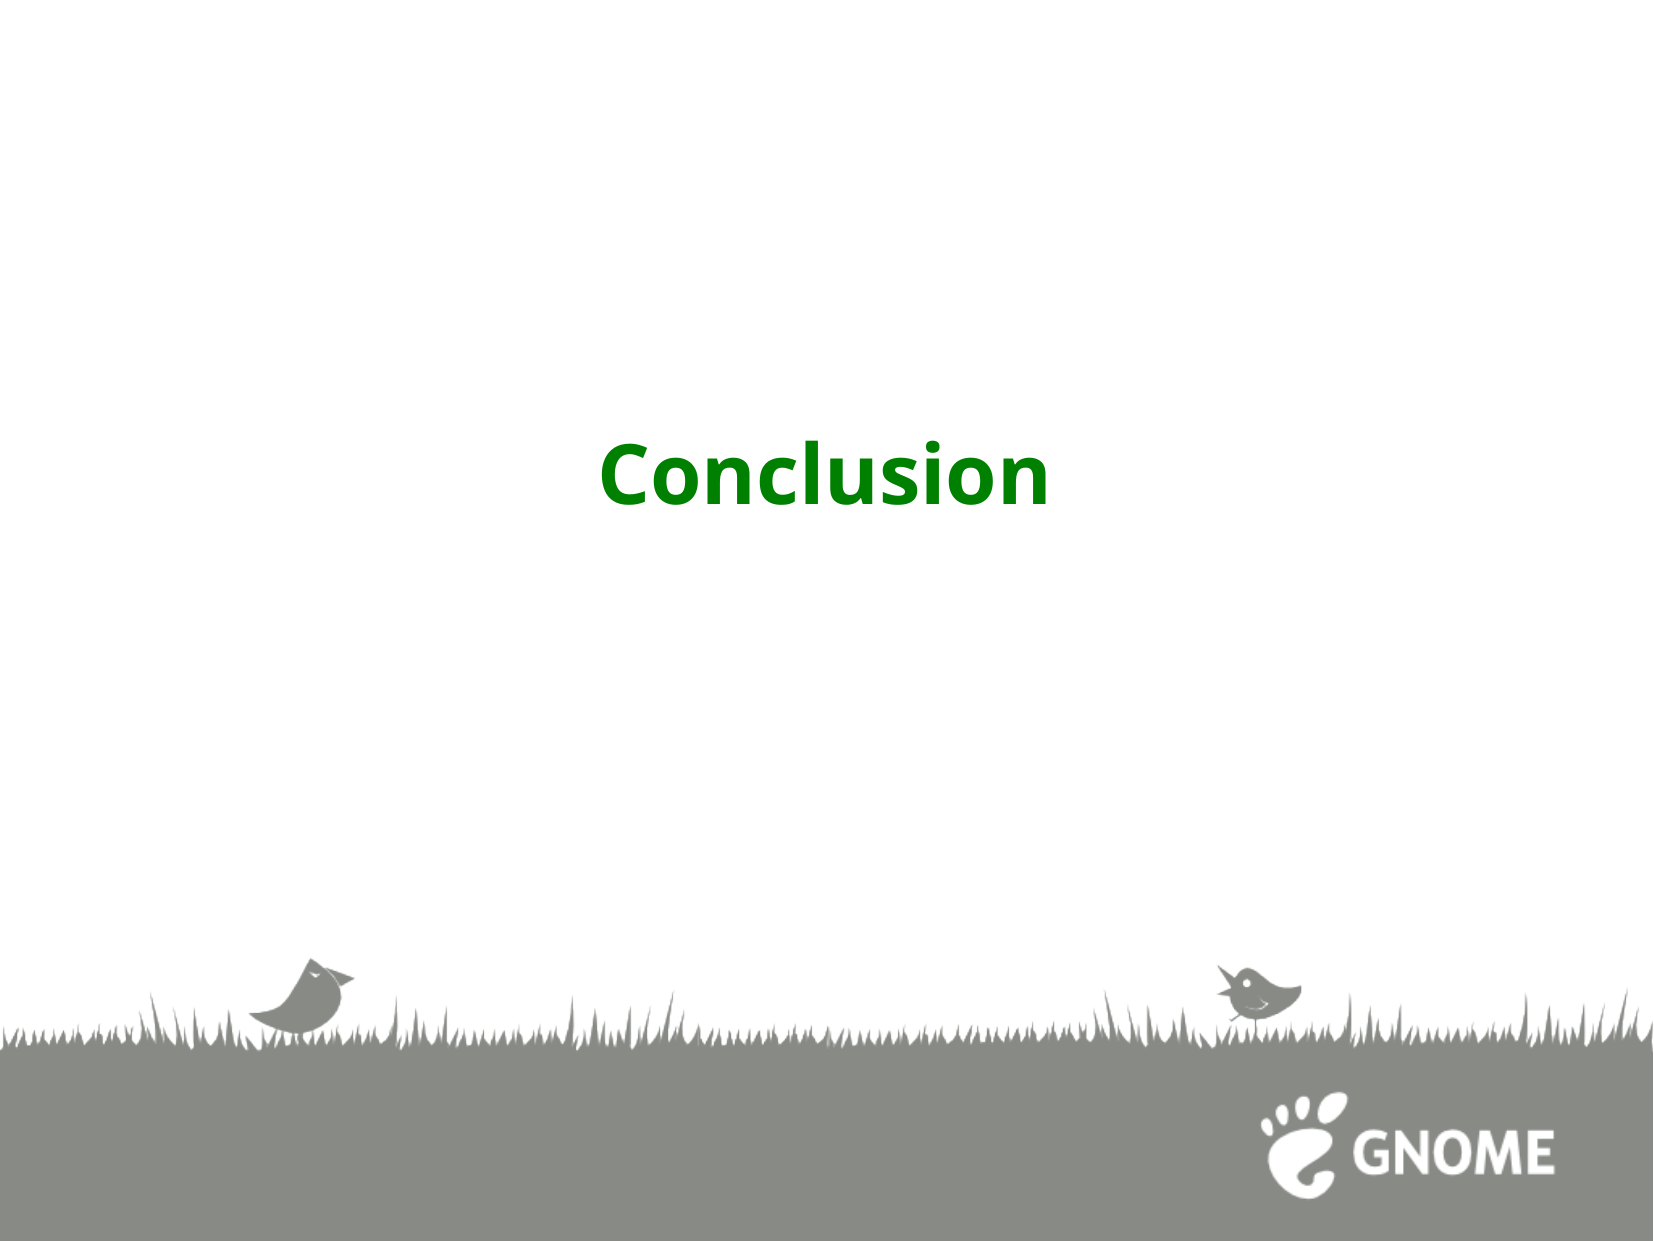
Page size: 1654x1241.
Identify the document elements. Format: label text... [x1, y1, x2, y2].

text_box Conclusion [0, 407, 1650, 535]
picture [0, 0, 1653, 1241]
